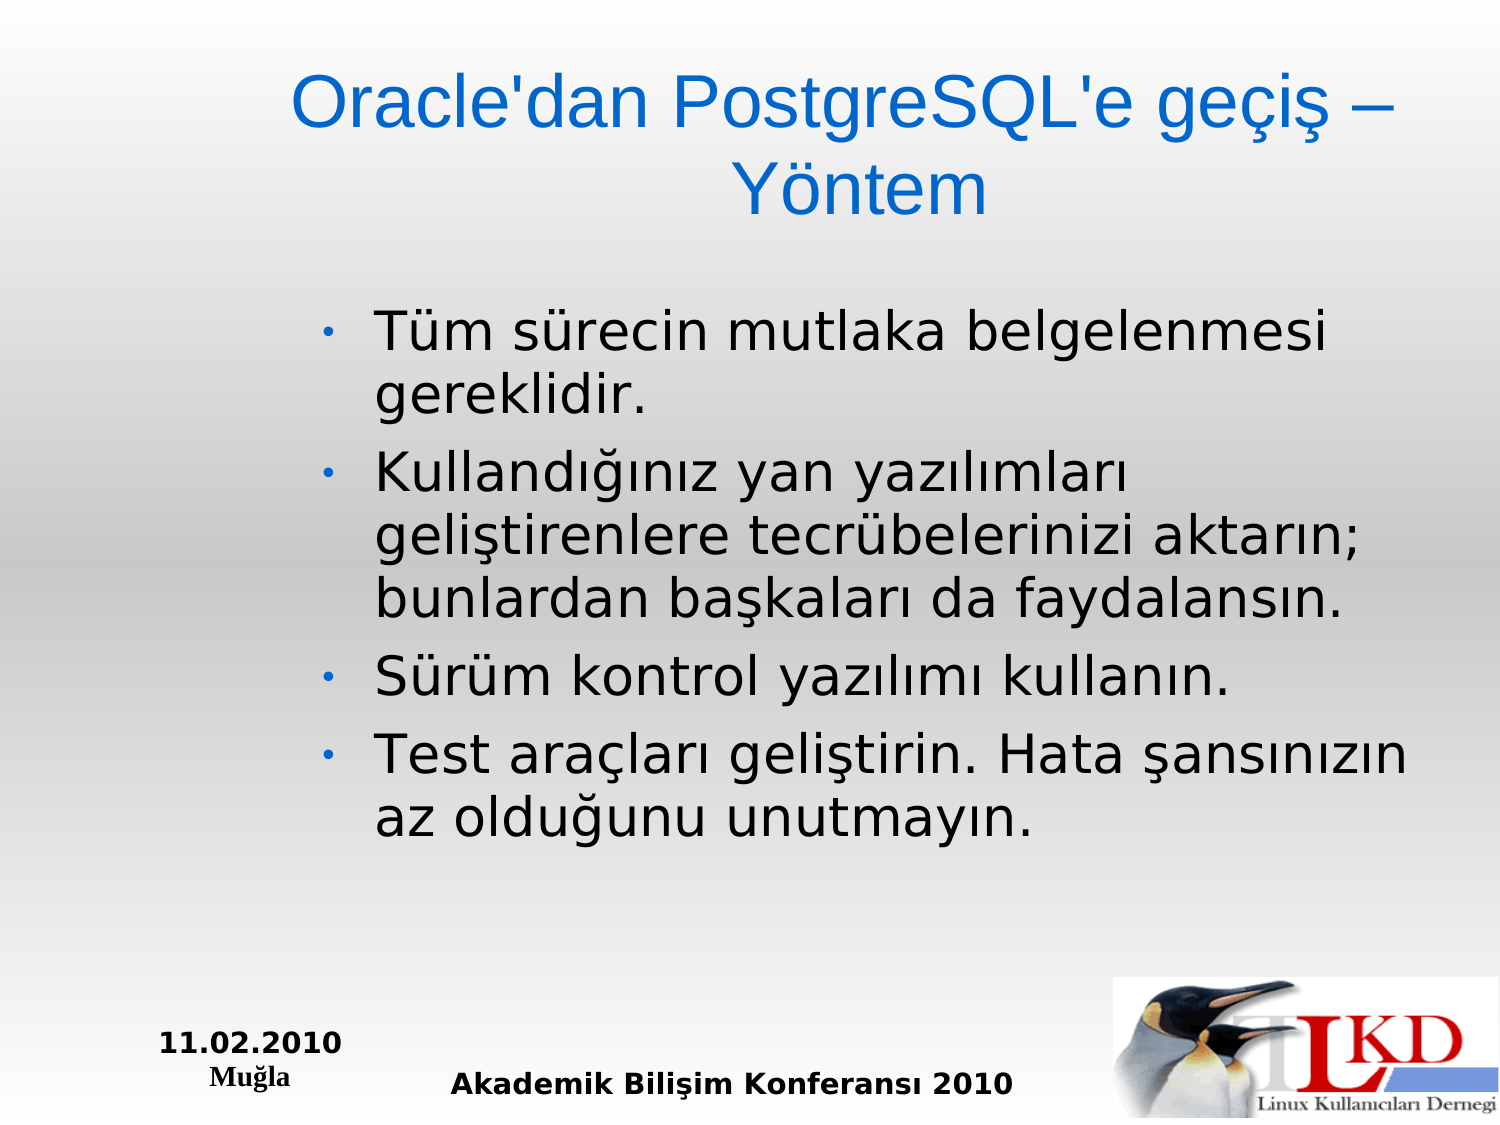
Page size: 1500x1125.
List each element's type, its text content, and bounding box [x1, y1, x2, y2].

list Tüm sürecin mutlaka belgelenmesi gereklidir. Kullandığınız yan yazılımları geliştirenlere tecrübelerinizi aktarın; bunlardan başkaları da faydalansın. Sürüm kontrol yazılımı kullanın. Test araçları geliştirin. Hata şansınızın az olduğunu unutmayın. [224, 299, 1425, 975]
title Oracle'dan PostgreSQL'e geçiş – Yöntem [224, 49, 1425, 238]
picture [1113, 977, 1499, 1118]
